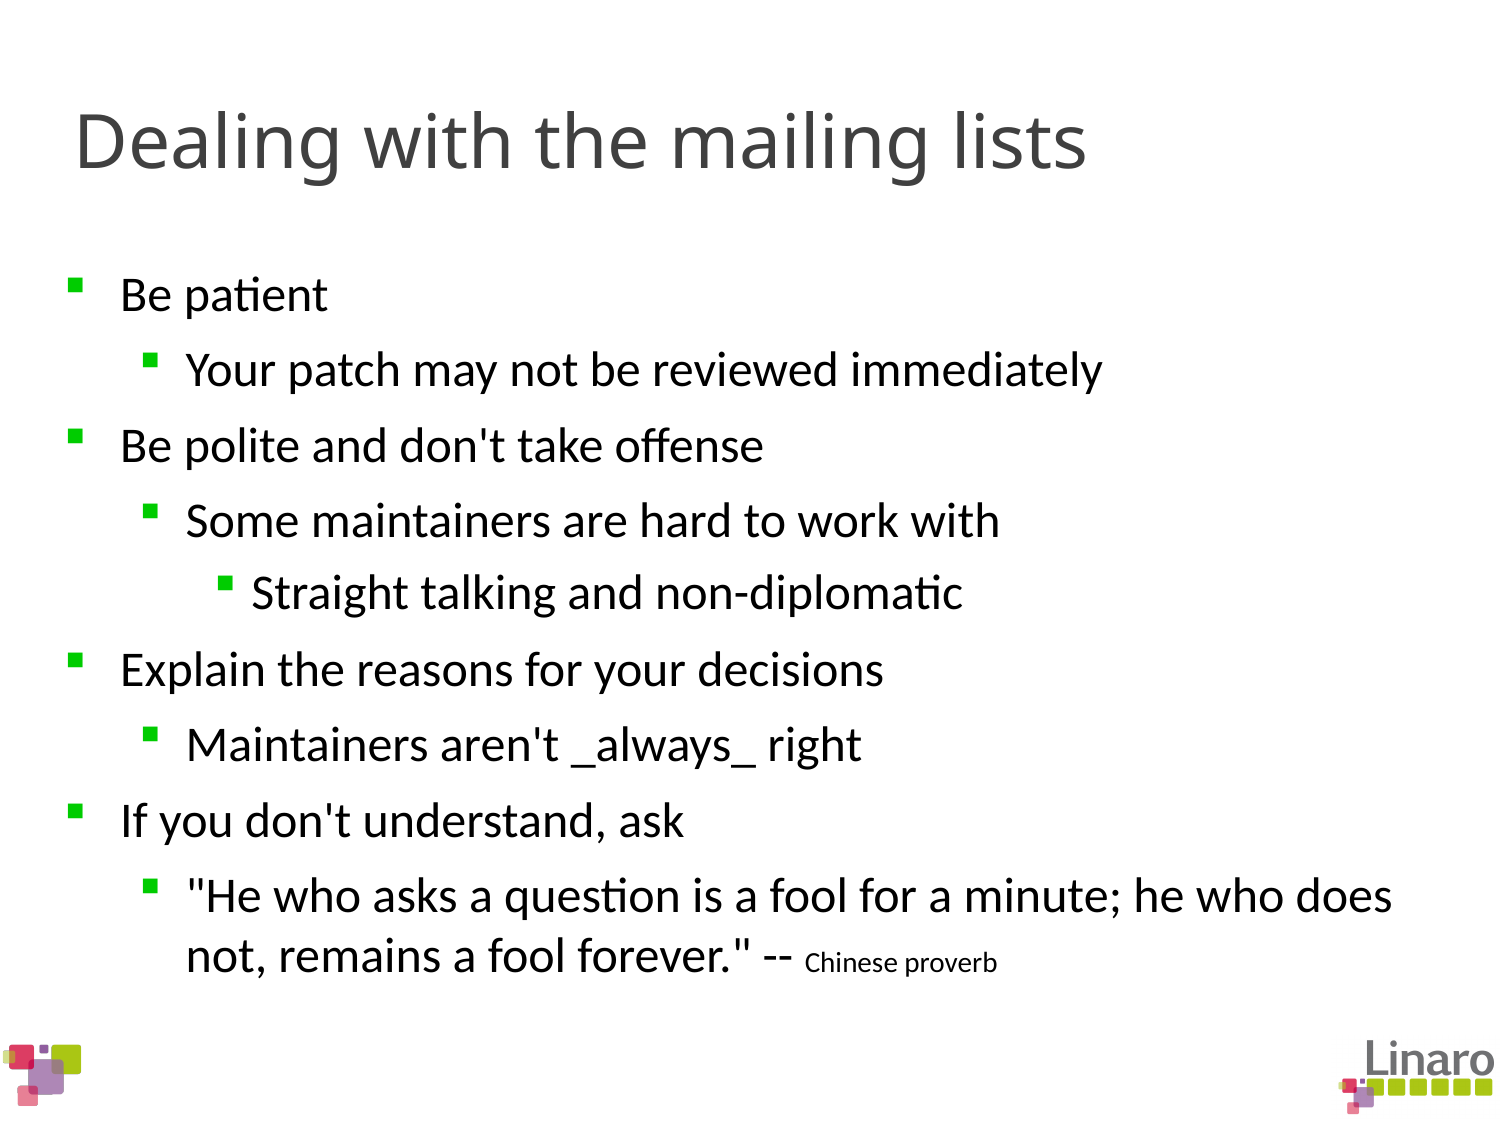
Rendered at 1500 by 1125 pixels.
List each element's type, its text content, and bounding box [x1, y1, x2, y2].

picture [0, 1041, 84, 1125]
picture [1331, 1035, 1500, 1119]
title Dealing with the mailing lists [59, 40, 1410, 237]
list Be patient Your patch may not be reviewed immediately Be polite and don't take offense Some maintainers are hard to work with Straight talking and non-diplomatic Explain the reasons for your decisions Maintainers aren't _always_ right If you don't understand, ask "He who asks a question is a fool for a minute; he who does not, remains a fool forever." -- Chinese proverb [48, 254, 1418, 1034]
